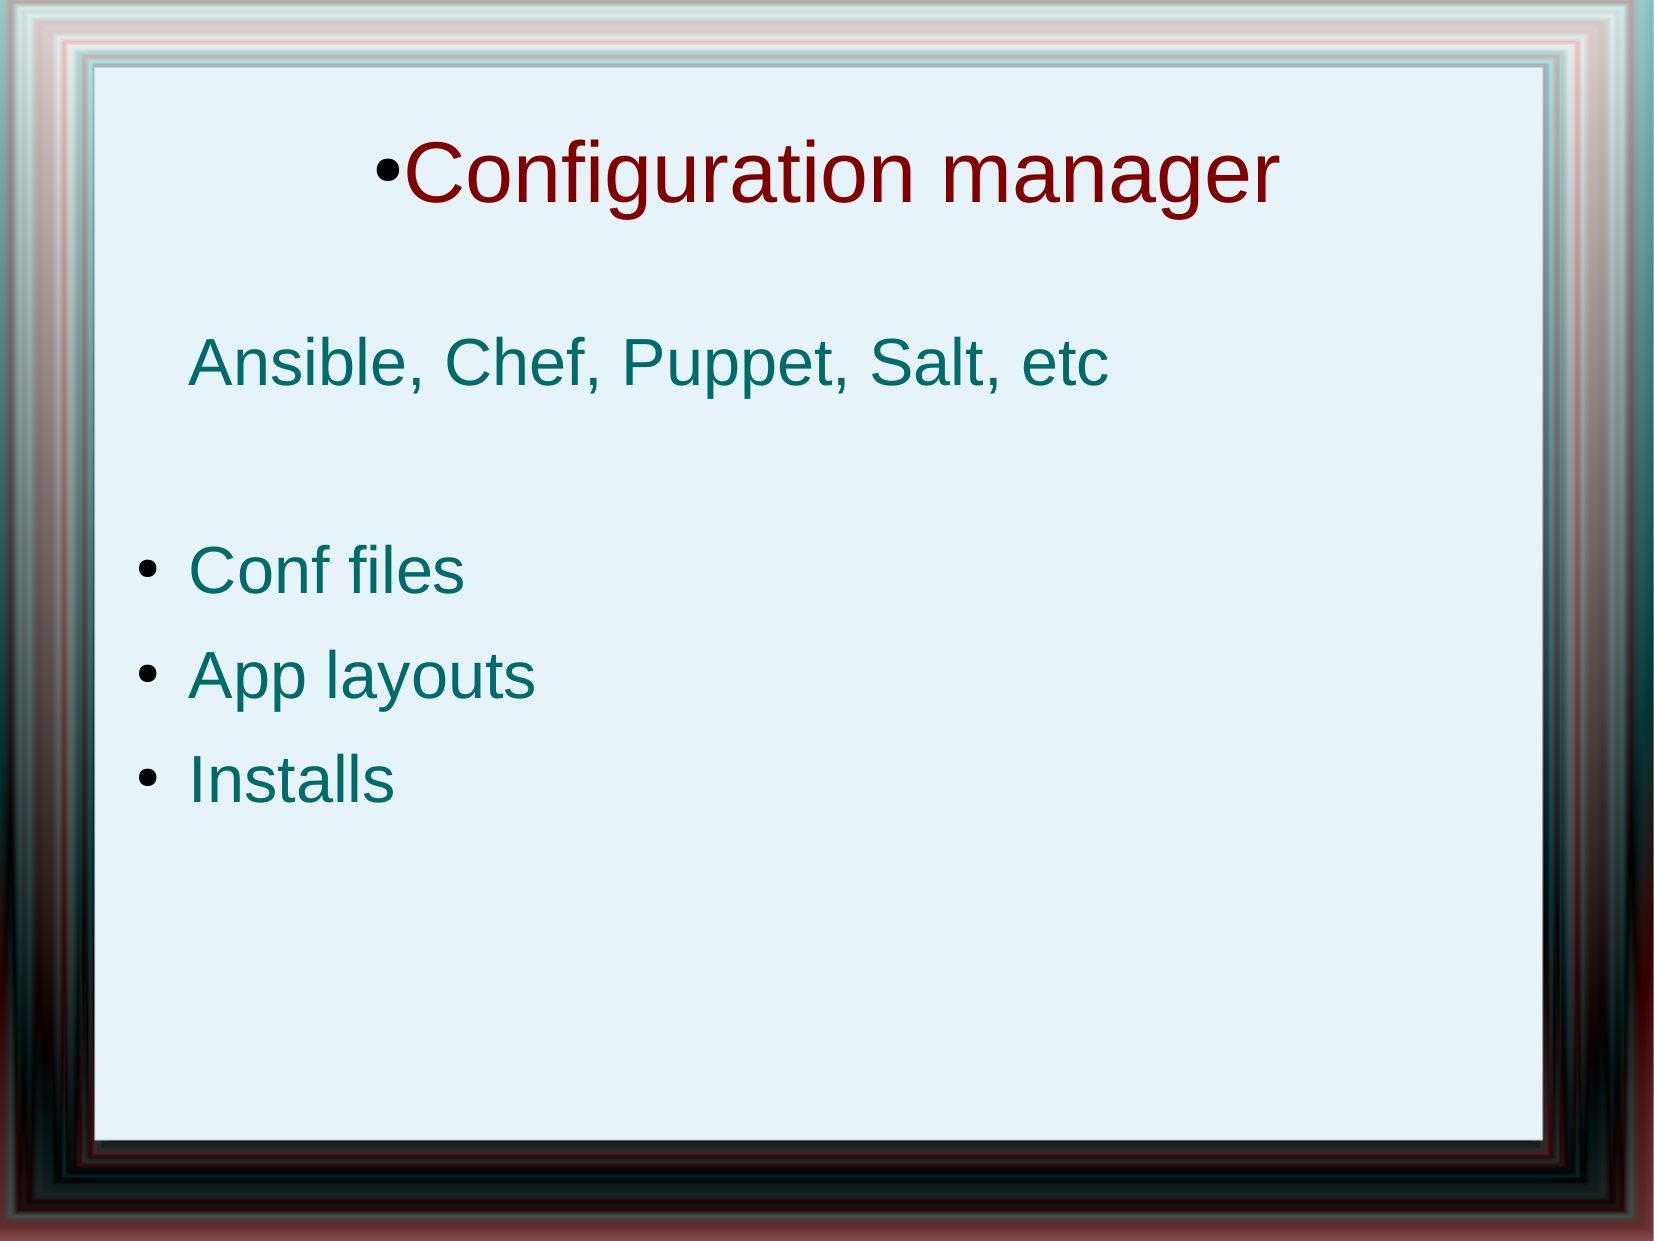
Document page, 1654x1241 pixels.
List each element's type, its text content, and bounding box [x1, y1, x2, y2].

picture [0, 0, 1654, 1241]
list Ansible, Chef, Puppet, Salt, etc Conf files App layouts Installs [118, 324, 1506, 945]
title Configuration manager [118, 88, 1536, 257]
